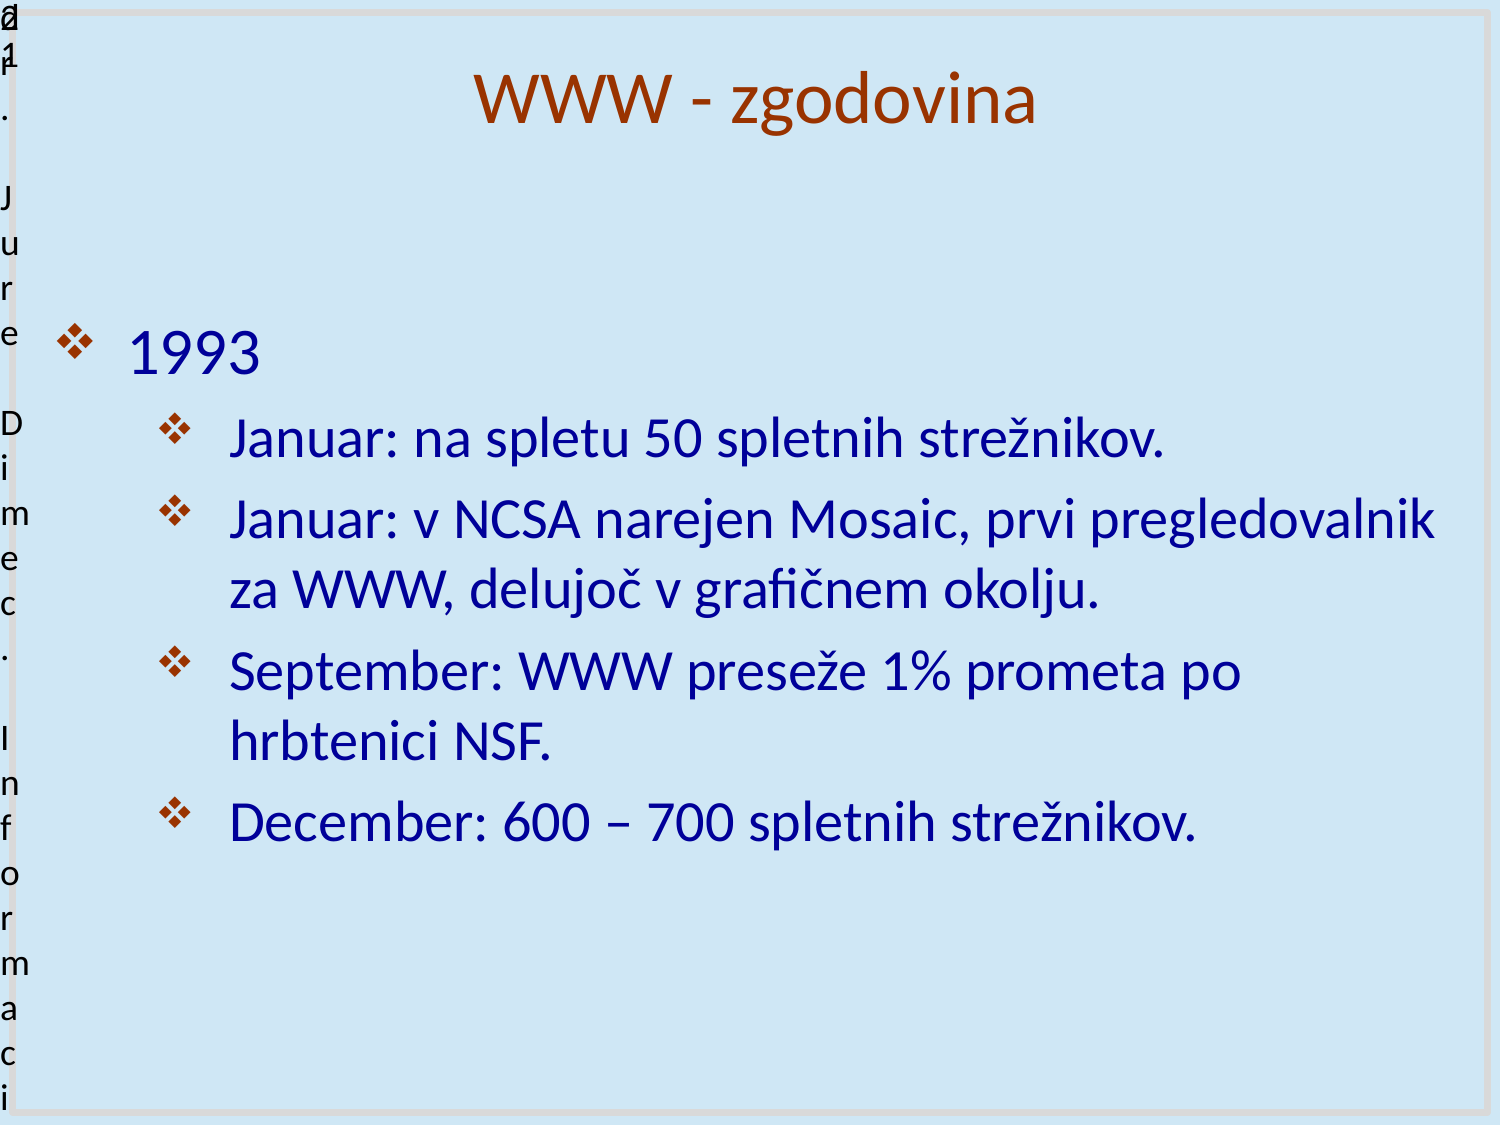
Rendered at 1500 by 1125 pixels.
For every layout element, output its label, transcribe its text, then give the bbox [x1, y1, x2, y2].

title WWW - zgodovina [37, 37, 1475, 150]
list 1993 Januar: na spletu 50 spletnih strežnikov. Januar: v NCSA narejen Mosaic, prvi pregledovalnik za WWW, delujoč v grafičnem okolju. September: WWW preseže 1% prometa po hrbtenici NSF. December: 600 – 700 spletnih strežnikov. [37, 299, 1475, 1050]
